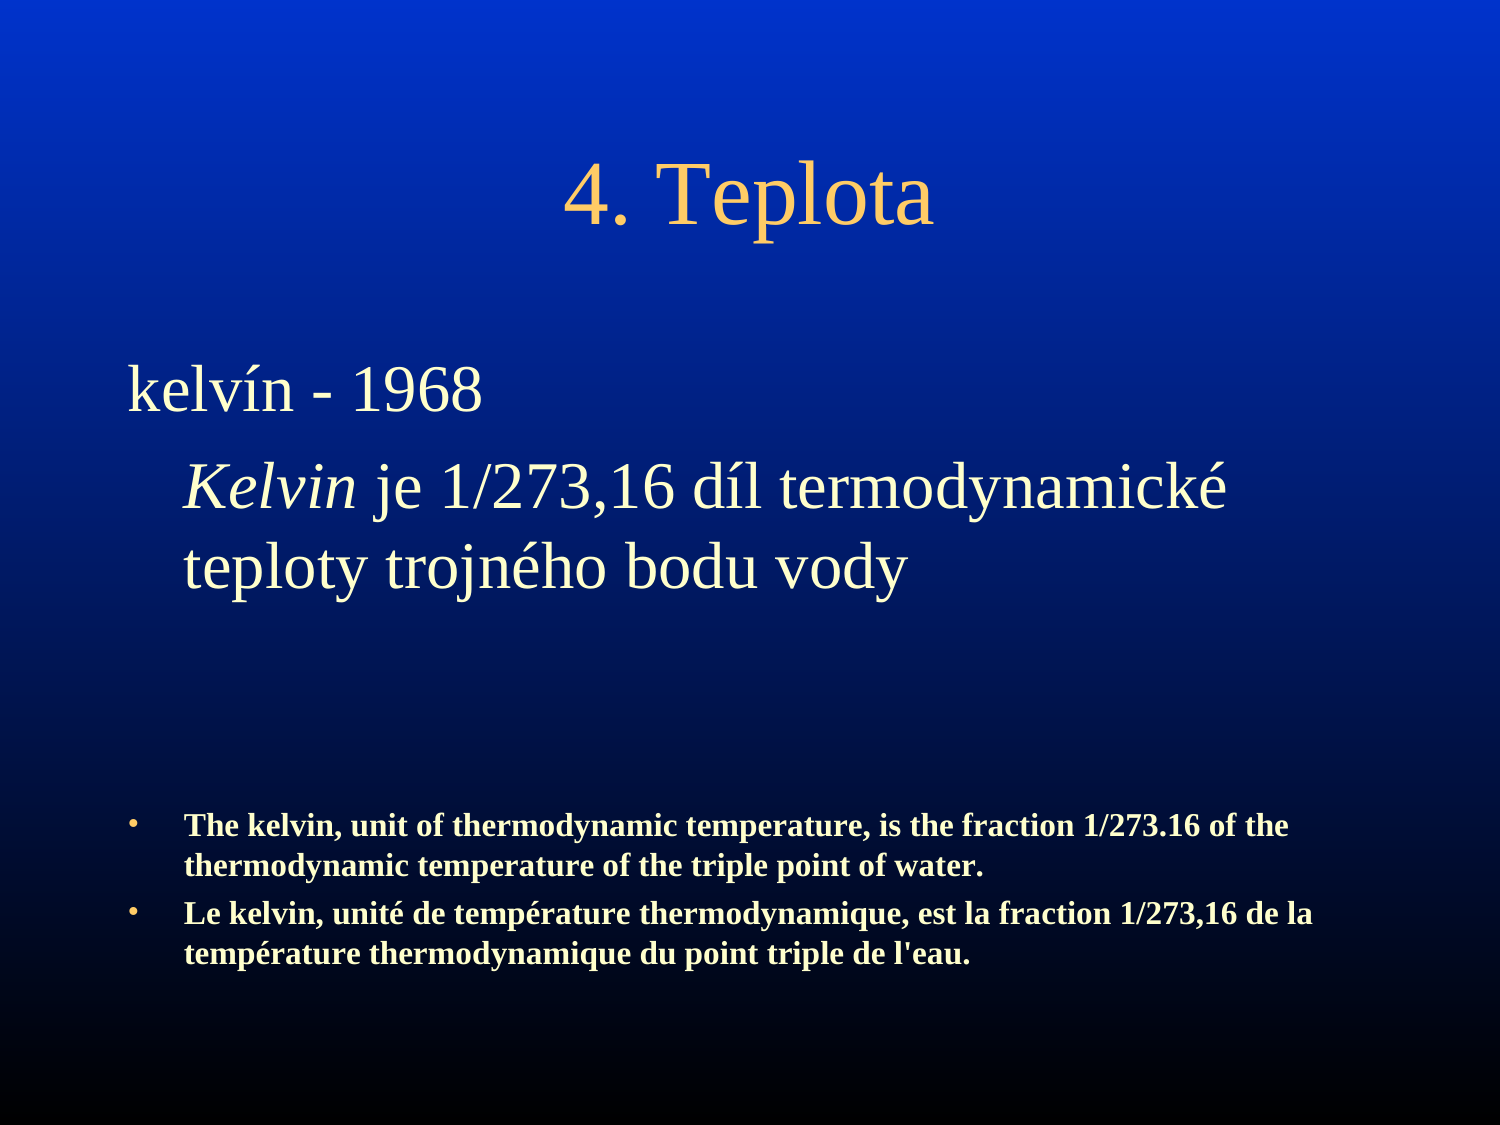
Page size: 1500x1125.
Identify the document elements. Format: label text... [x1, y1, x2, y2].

title 4. Teplota [112, 37, 1388, 250]
list kelvín - 1968 Kelvin je 1/273,16 díl termodynamické teploty trojného bodu vody The kelvin, unit of thermodynamic temperature, is the fraction 1/273.16 of the thermodynamic temperature of the triple point of water. Le kelvin, unité de température thermodynamique, est la fraction 1/273,16 de la température thermodynamique du point triple de l'eau. [112, 337, 1388, 1028]
